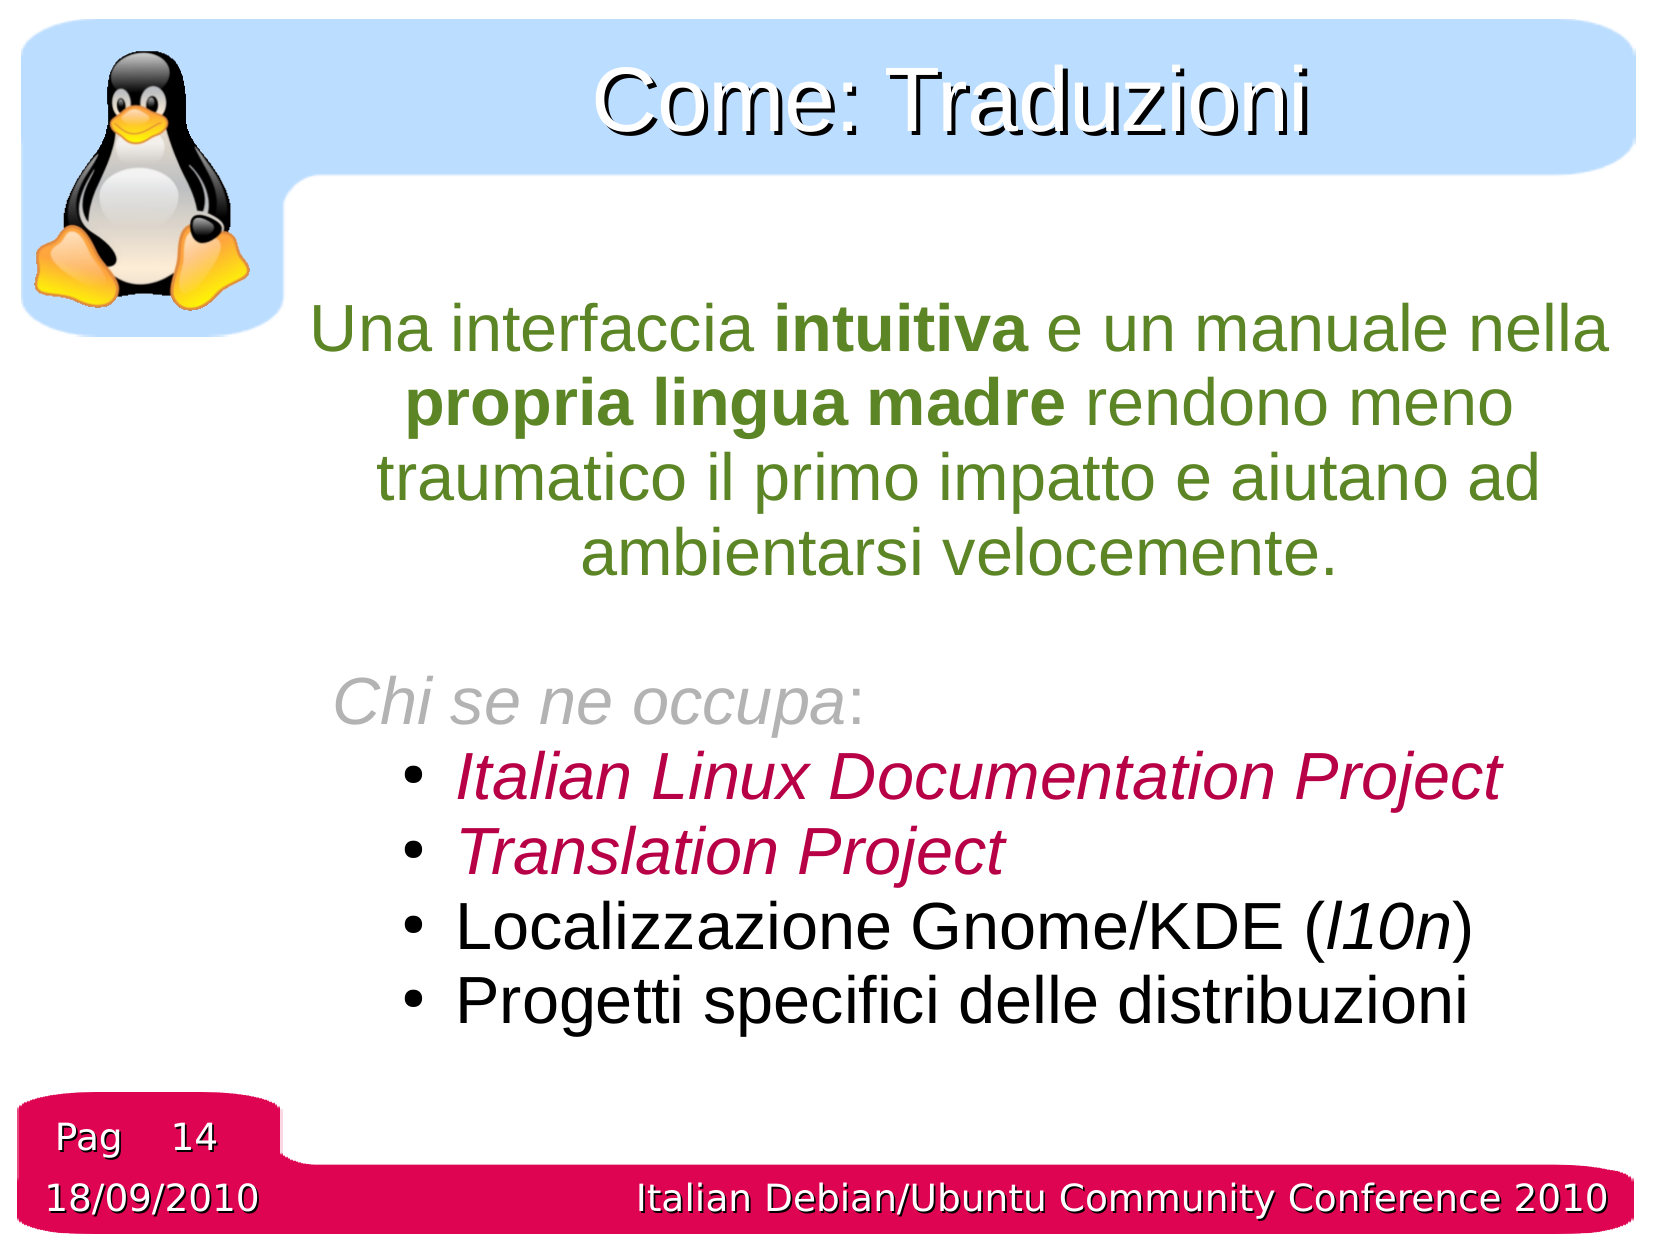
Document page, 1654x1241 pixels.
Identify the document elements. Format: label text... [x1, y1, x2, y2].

picture [21, 19, 1636, 337]
text_box 18/09/2010 [29, 1169, 284, 1241]
text_box Italian Debian/Ubuntu Community Conference 2010 [621, 1169, 1625, 1241]
picture [17, 1092, 295, 1234]
title Come: Traduzioni [265, 3, 1636, 196]
text_box Pag <numero> [41, 1108, 394, 1182]
picture [284, 1092, 1634, 1234]
subtitle Una interfaccia intuitiva e un manuale nella propria lingua madre rendono meno traumatico il primo impatto e aiutano ad ambientarsi velocemente. Chi se ne occupa: Italian Linux Documentation Project Translation Project Localizzazione Gnome/KDE (l10n) Progetti specifici delle distribuzioni [295, 206, 1625, 1123]
